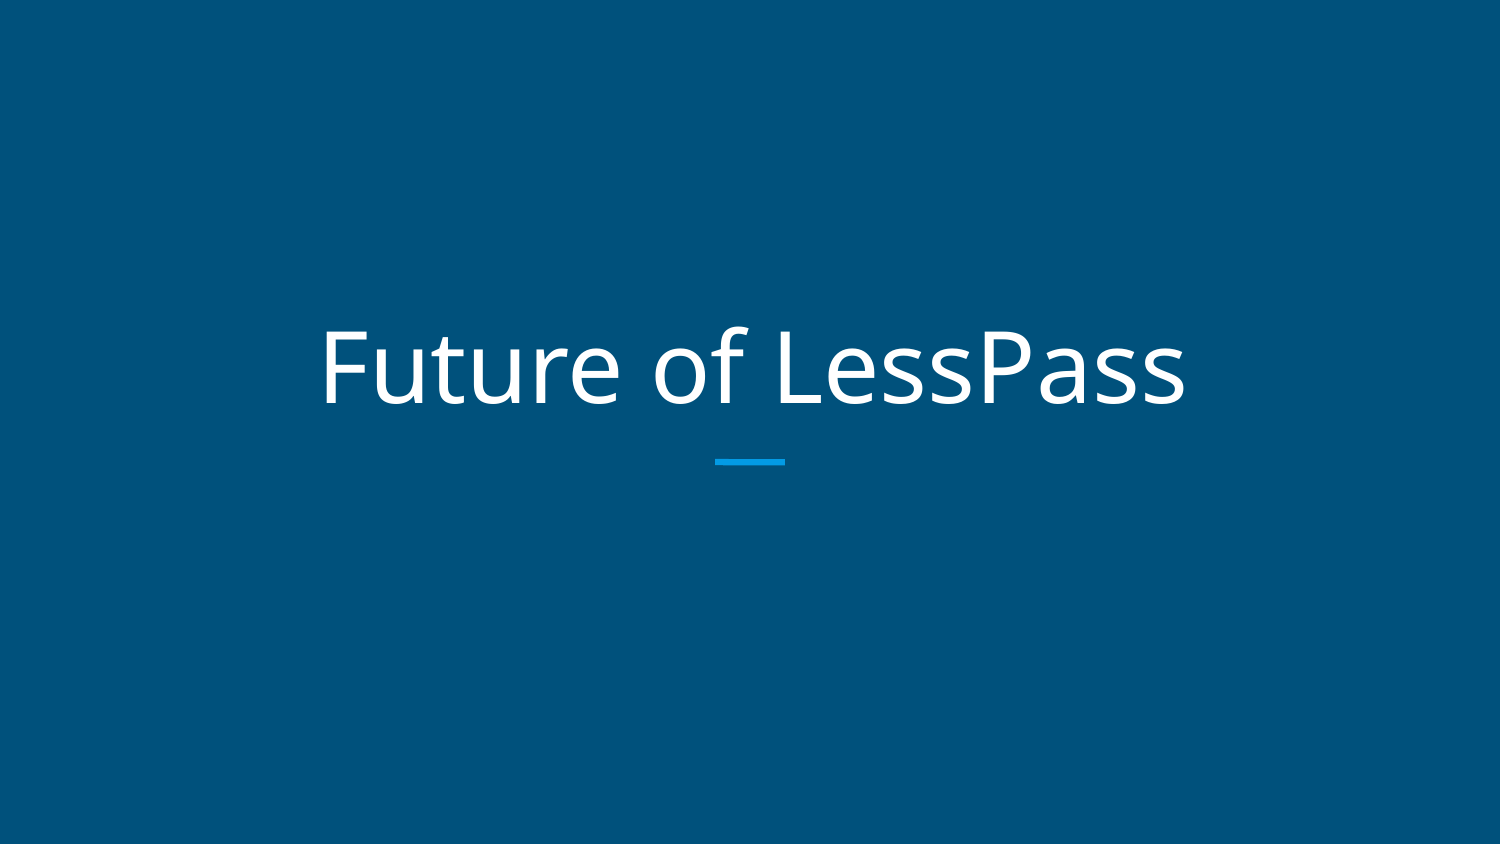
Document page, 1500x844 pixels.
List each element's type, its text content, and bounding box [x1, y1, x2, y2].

title Future of LessPass [78, 289, 1428, 439]
